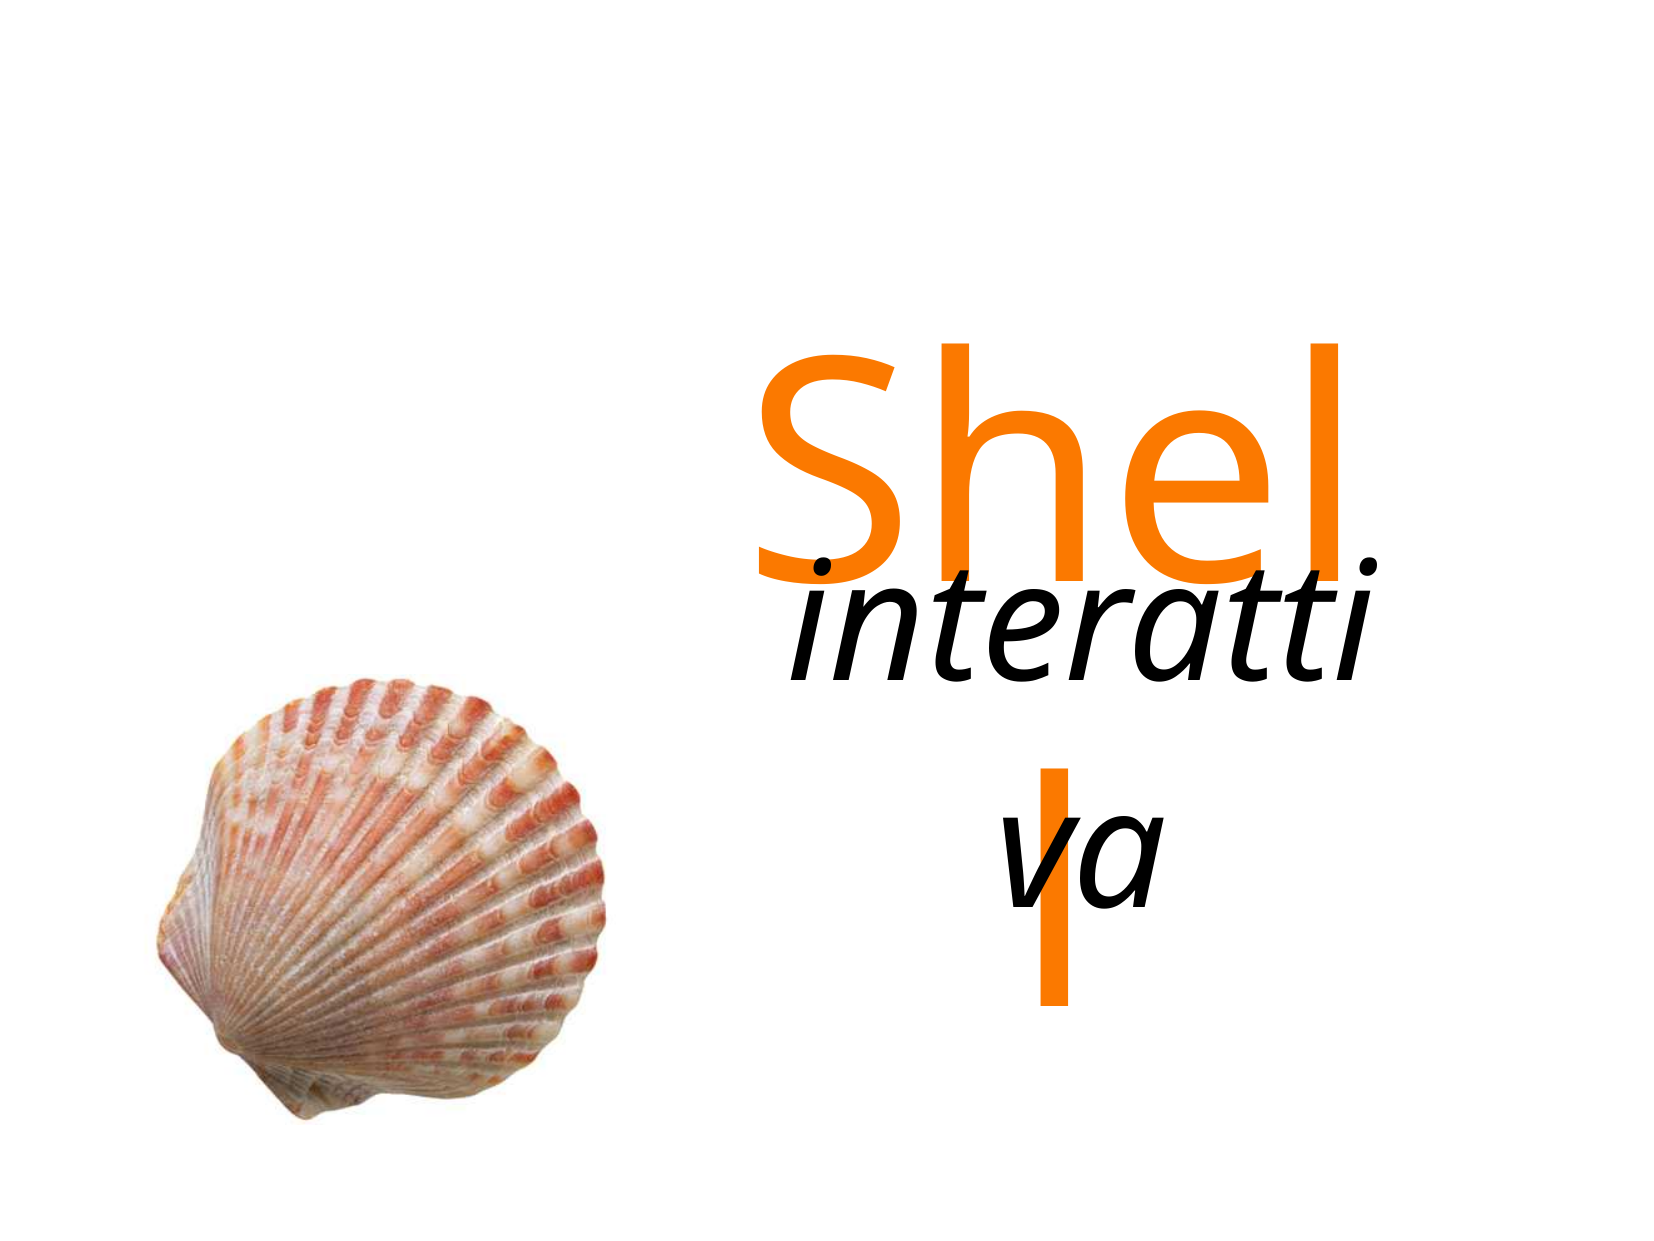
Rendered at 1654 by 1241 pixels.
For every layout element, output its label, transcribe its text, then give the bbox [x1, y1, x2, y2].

text_box interattiva [750, 495, 1414, 719]
text_box Shell [713, 240, 1396, 630]
picture [105, 674, 681, 1126]
